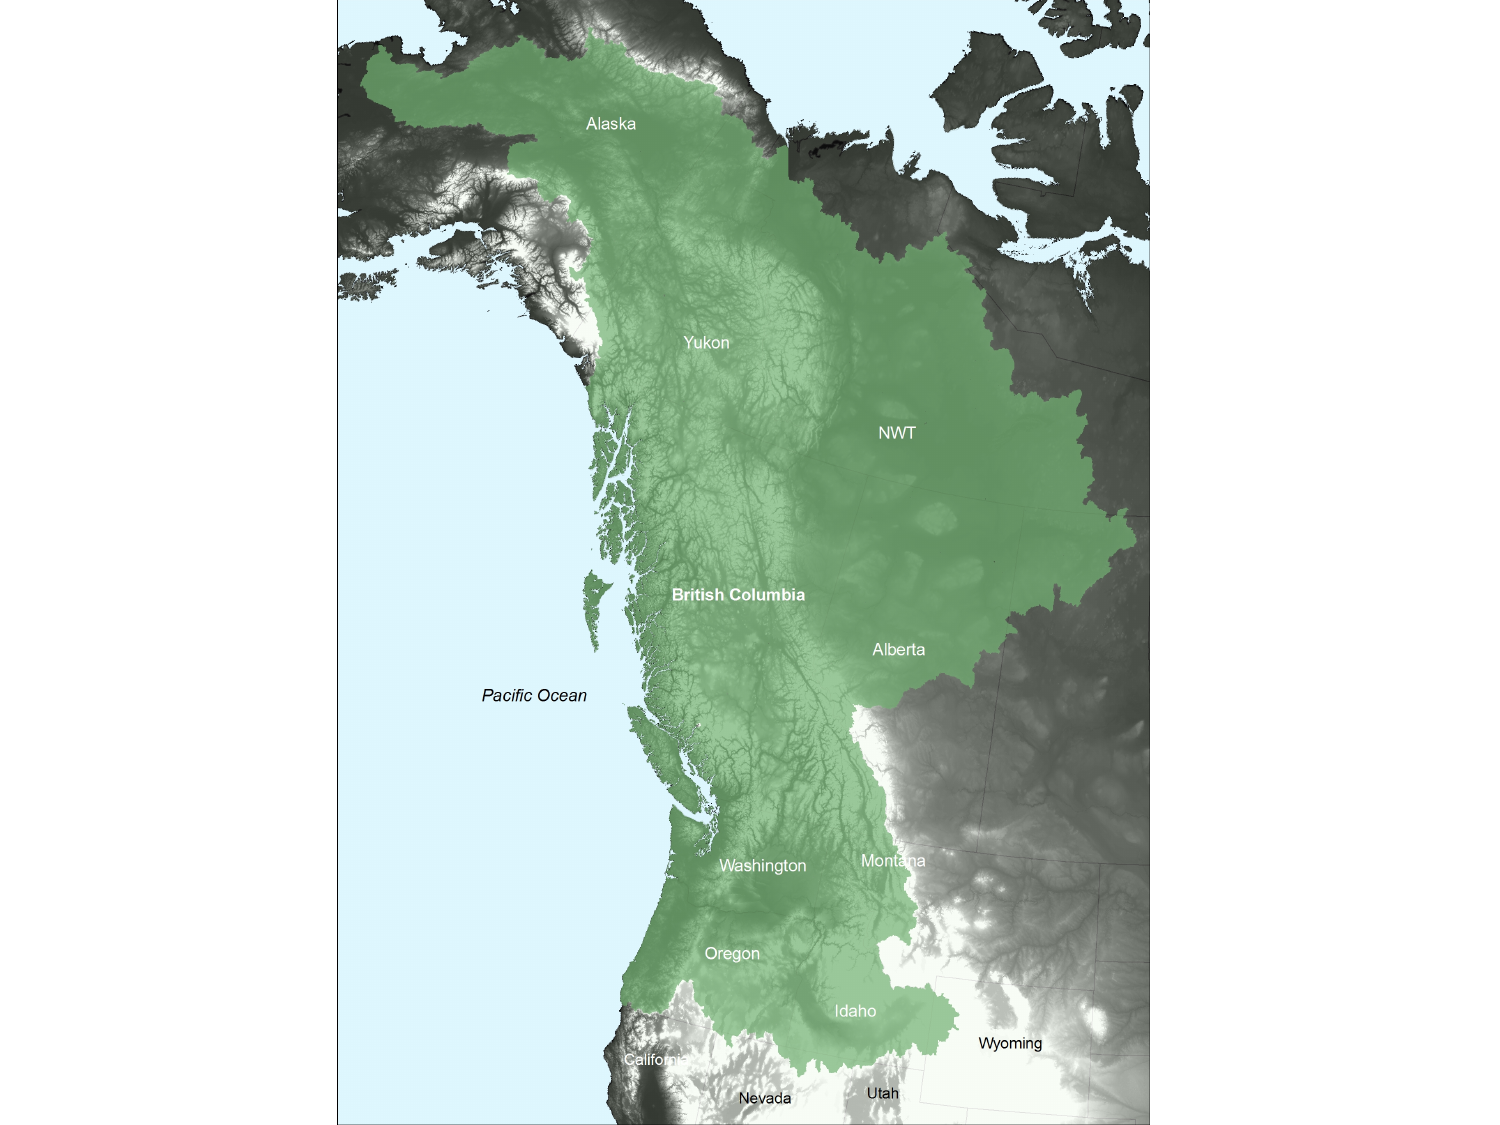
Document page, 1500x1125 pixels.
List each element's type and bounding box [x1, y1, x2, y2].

picture [337, 0, 1150, 1125]
